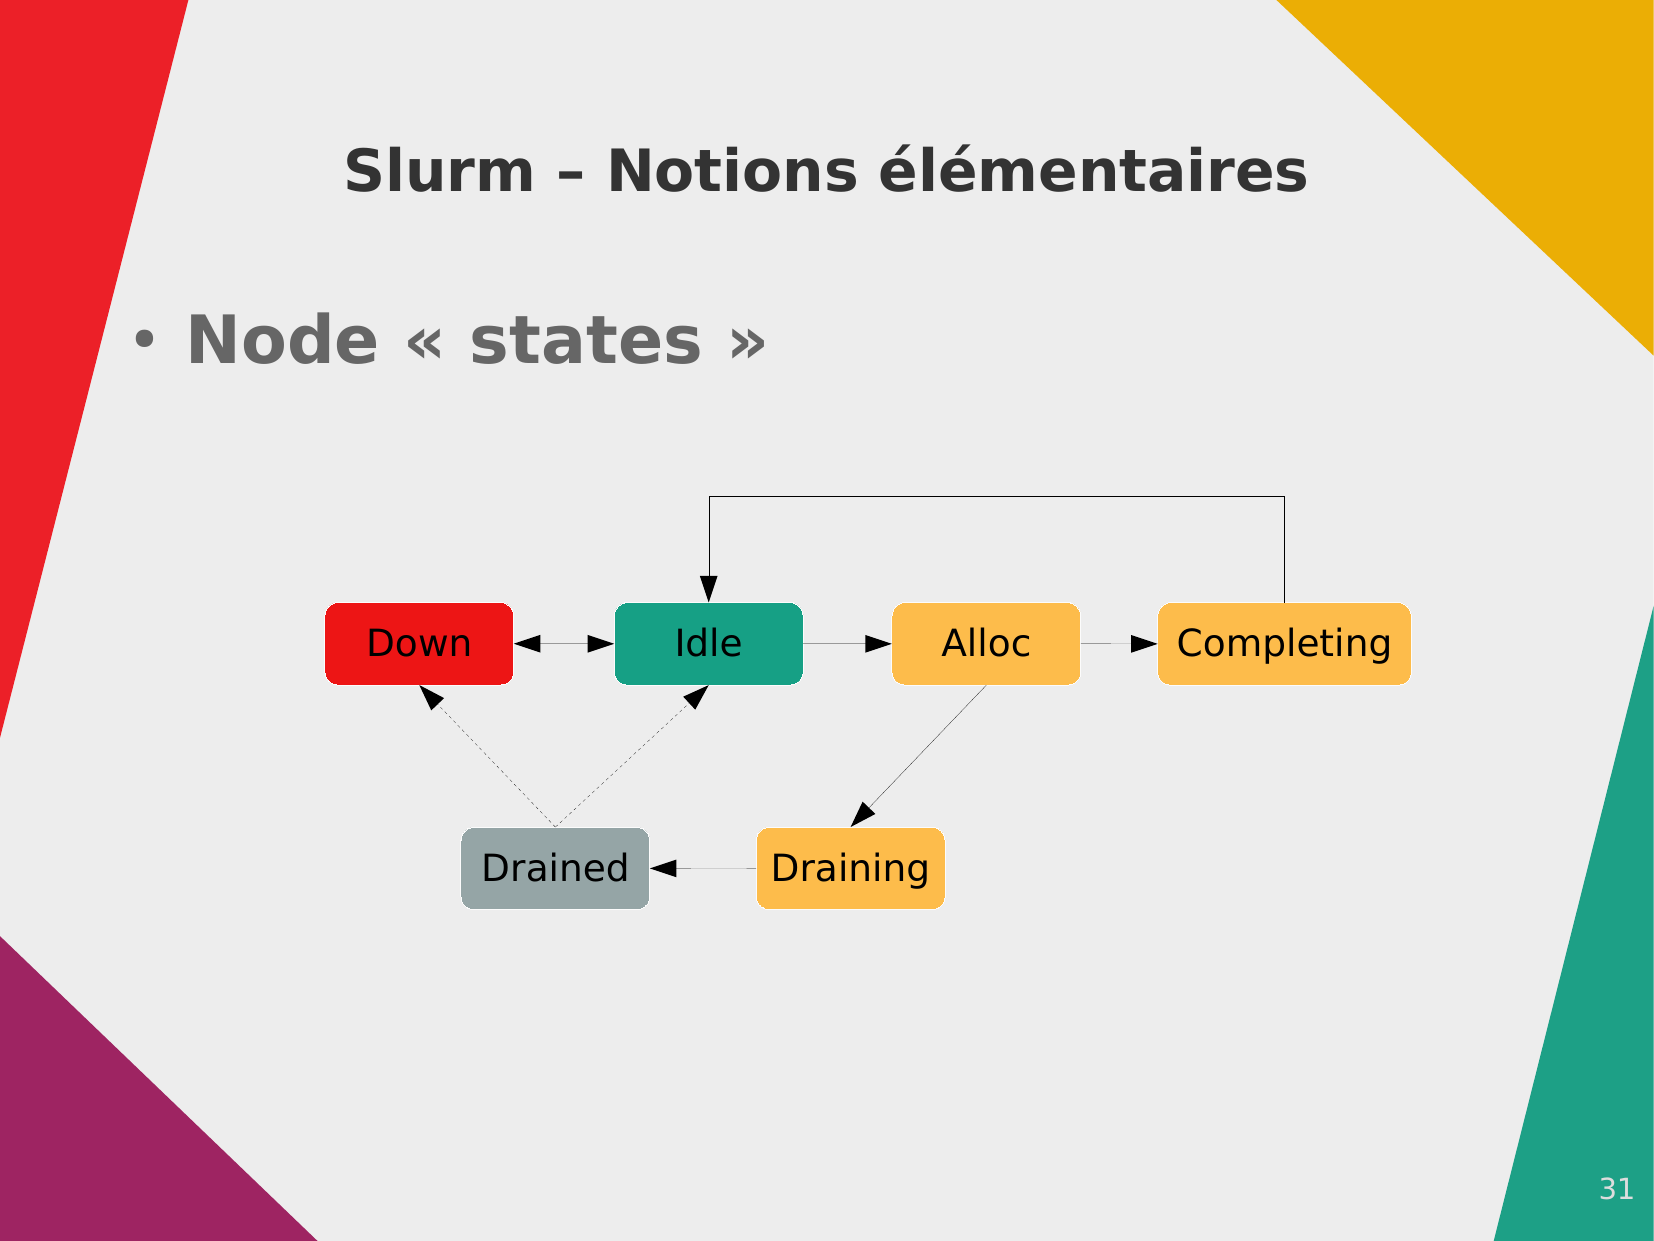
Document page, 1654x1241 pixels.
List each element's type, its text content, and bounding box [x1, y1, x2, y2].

text_box Down [324, 602, 514, 686]
text_box Draining [756, 827, 946, 910]
list Node « states » [114, 302, 1539, 1217]
text_box Alloc [891, 602, 1081, 686]
title Slurm – Notions élémentaires [114, 73, 1539, 271]
text_box Completing [1157, 602, 1412, 686]
text_box Drained [460, 827, 650, 910]
text_box Idle [614, 602, 804, 686]
